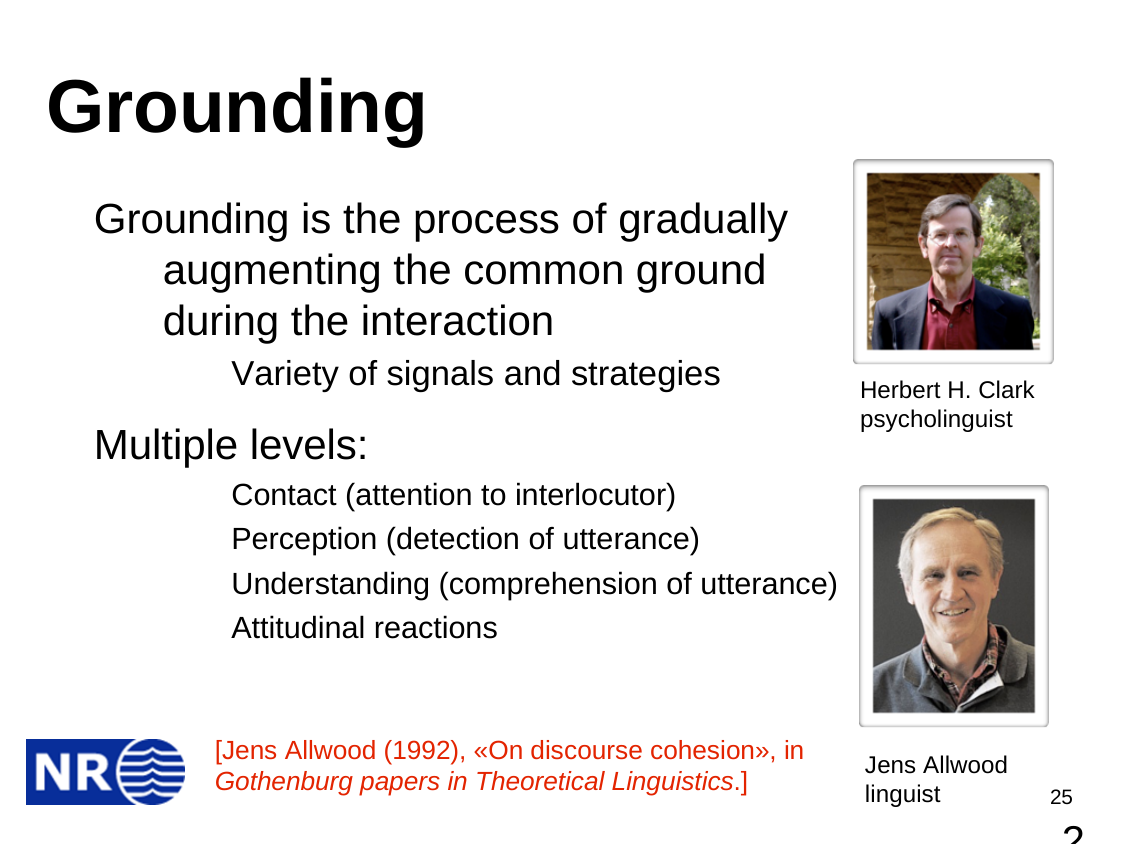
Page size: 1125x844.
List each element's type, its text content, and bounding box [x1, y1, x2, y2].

text_box [Jens Allwood (1992), «On discourse cohesion», in Gothenburg papers in Theoretical Linguistics.] [210, 727, 824, 801]
title Grounding [30, 32, 1095, 157]
text_box Jens Allwood linguist [860, 744, 1083, 813]
text_box Herbert H. Clark psycholinguist [855, 370, 1061, 438]
picture [853, 159, 1054, 364]
picture [859, 485, 1049, 727]
list Grounding is the process of gradually augmenting the common ground during the interaction Variety of signals and strategies Multiple levels: Contact (attention to interlocutor) Perception (detection of utterance) Understanding (comprehension of utterance) Attitudinal reactions [10, 184, 861, 691]
text_box [1046, 776, 1116, 834]
